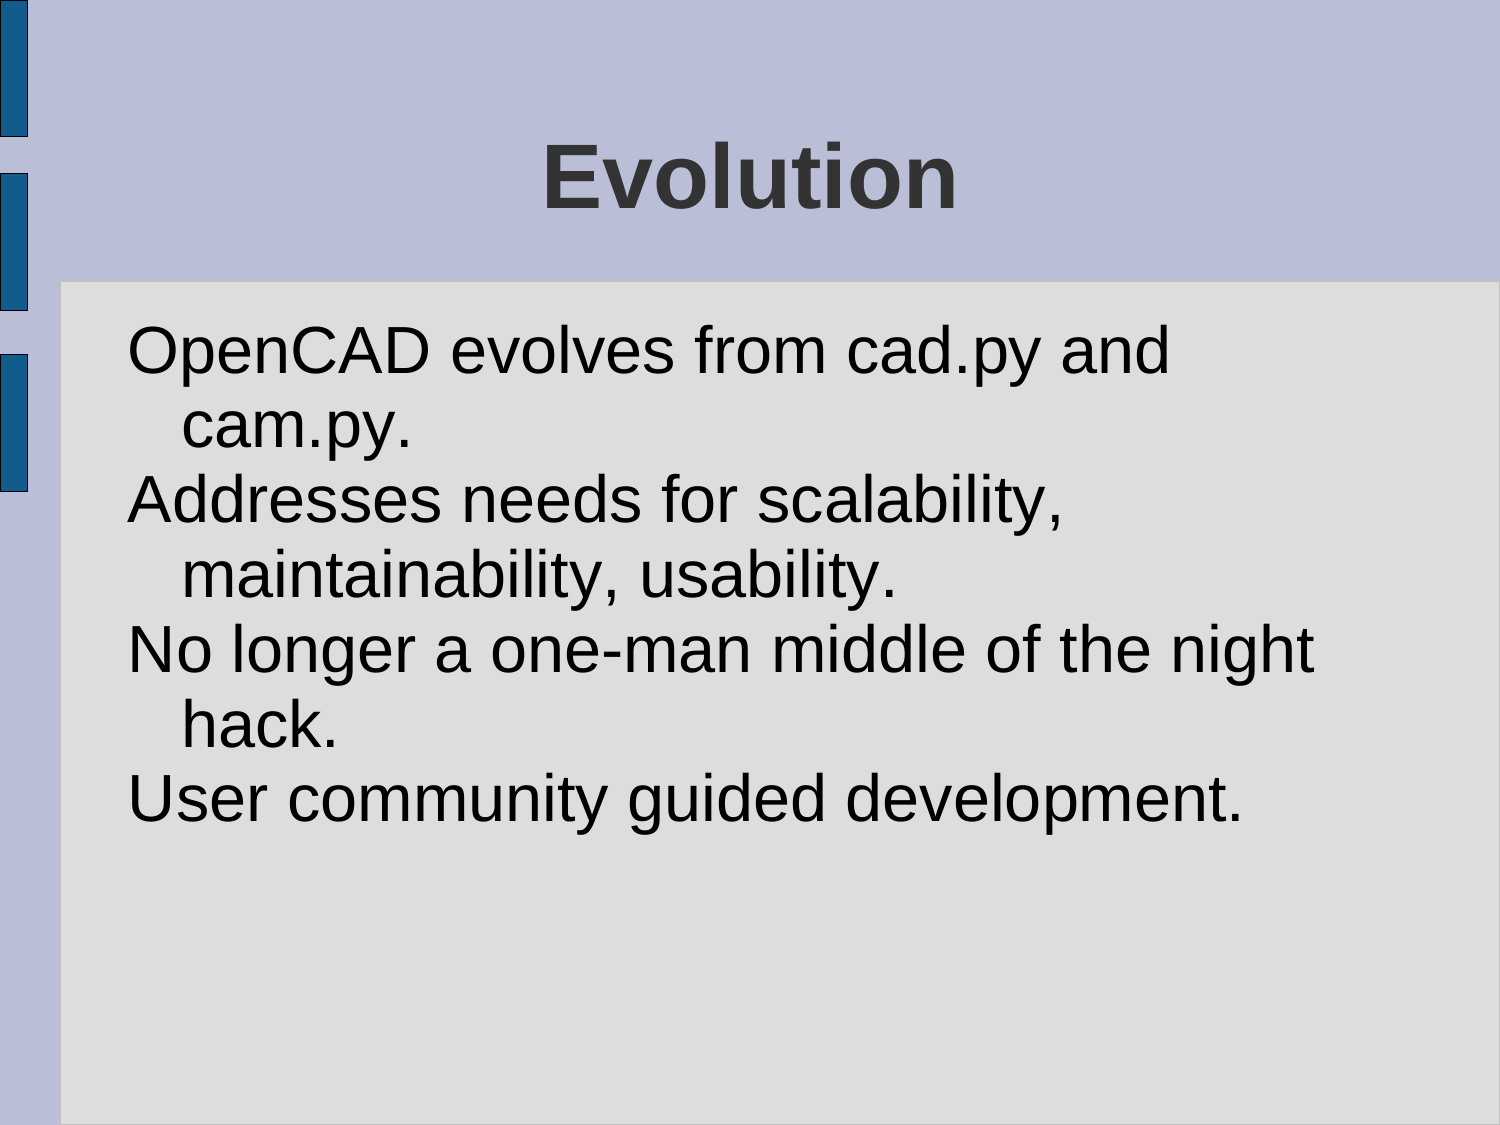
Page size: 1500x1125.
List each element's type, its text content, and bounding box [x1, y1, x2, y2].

list OpenCAD evolves from cad.py and cam.py. Addresses needs for scalability, maintainability, usability. No longer a one-man middle of the night hack. User community guided development. [110, 312, 1392, 1007]
title Evolution [110, 82, 1392, 271]
